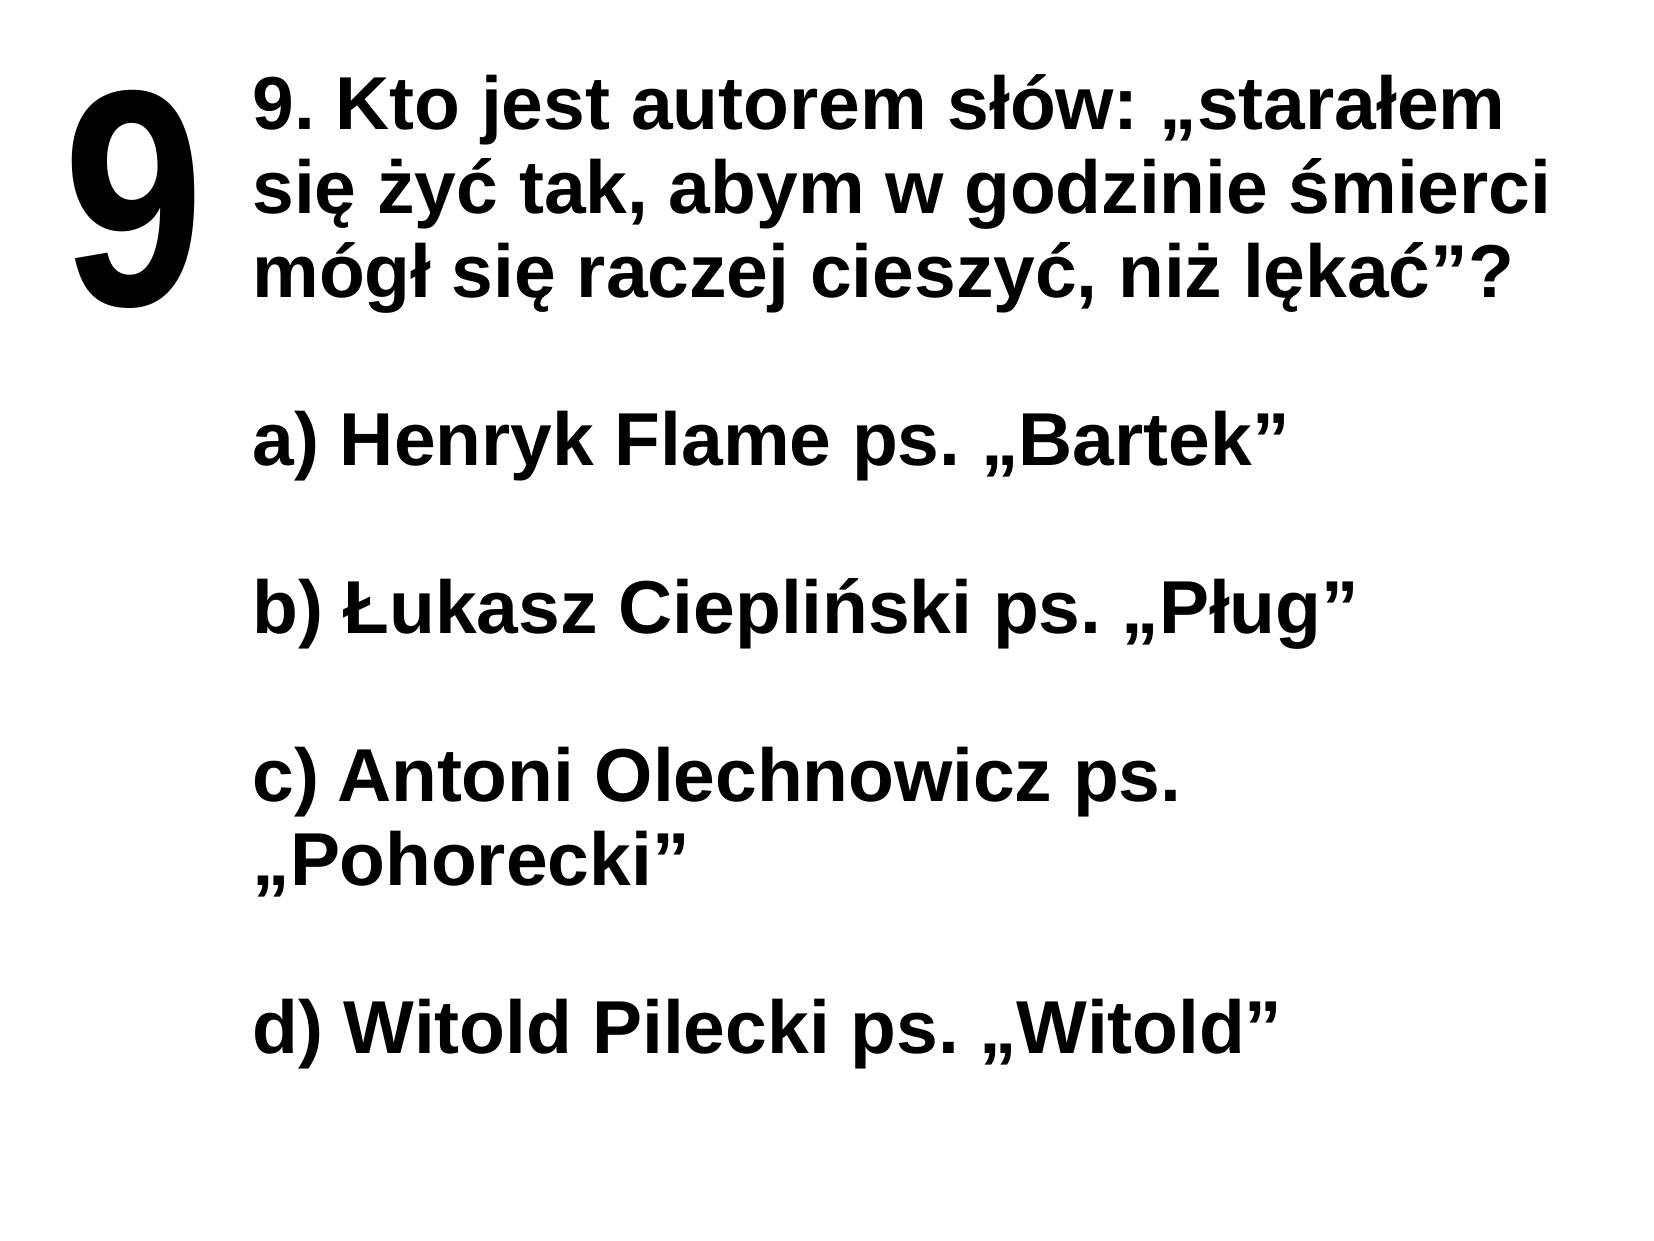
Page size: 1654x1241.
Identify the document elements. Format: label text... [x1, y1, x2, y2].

text_box 9 [107, 123, 158, 200]
text_box 9 [8, 9, 260, 308]
text_box 9. Kto jest autorem słów: „starałem się żyć tak, abym w godzinie śmierci mógł się raczej cieszyć, niż lękać”? a) Henryk Flame ps. „Bartek” b) Łukasz Ciepliński ps. „Pług” c) Antoni Olechnowicz ps. „Pohorecki” d) Witold Pilecki ps. „Witold” [252, 61, 1615, 372]
